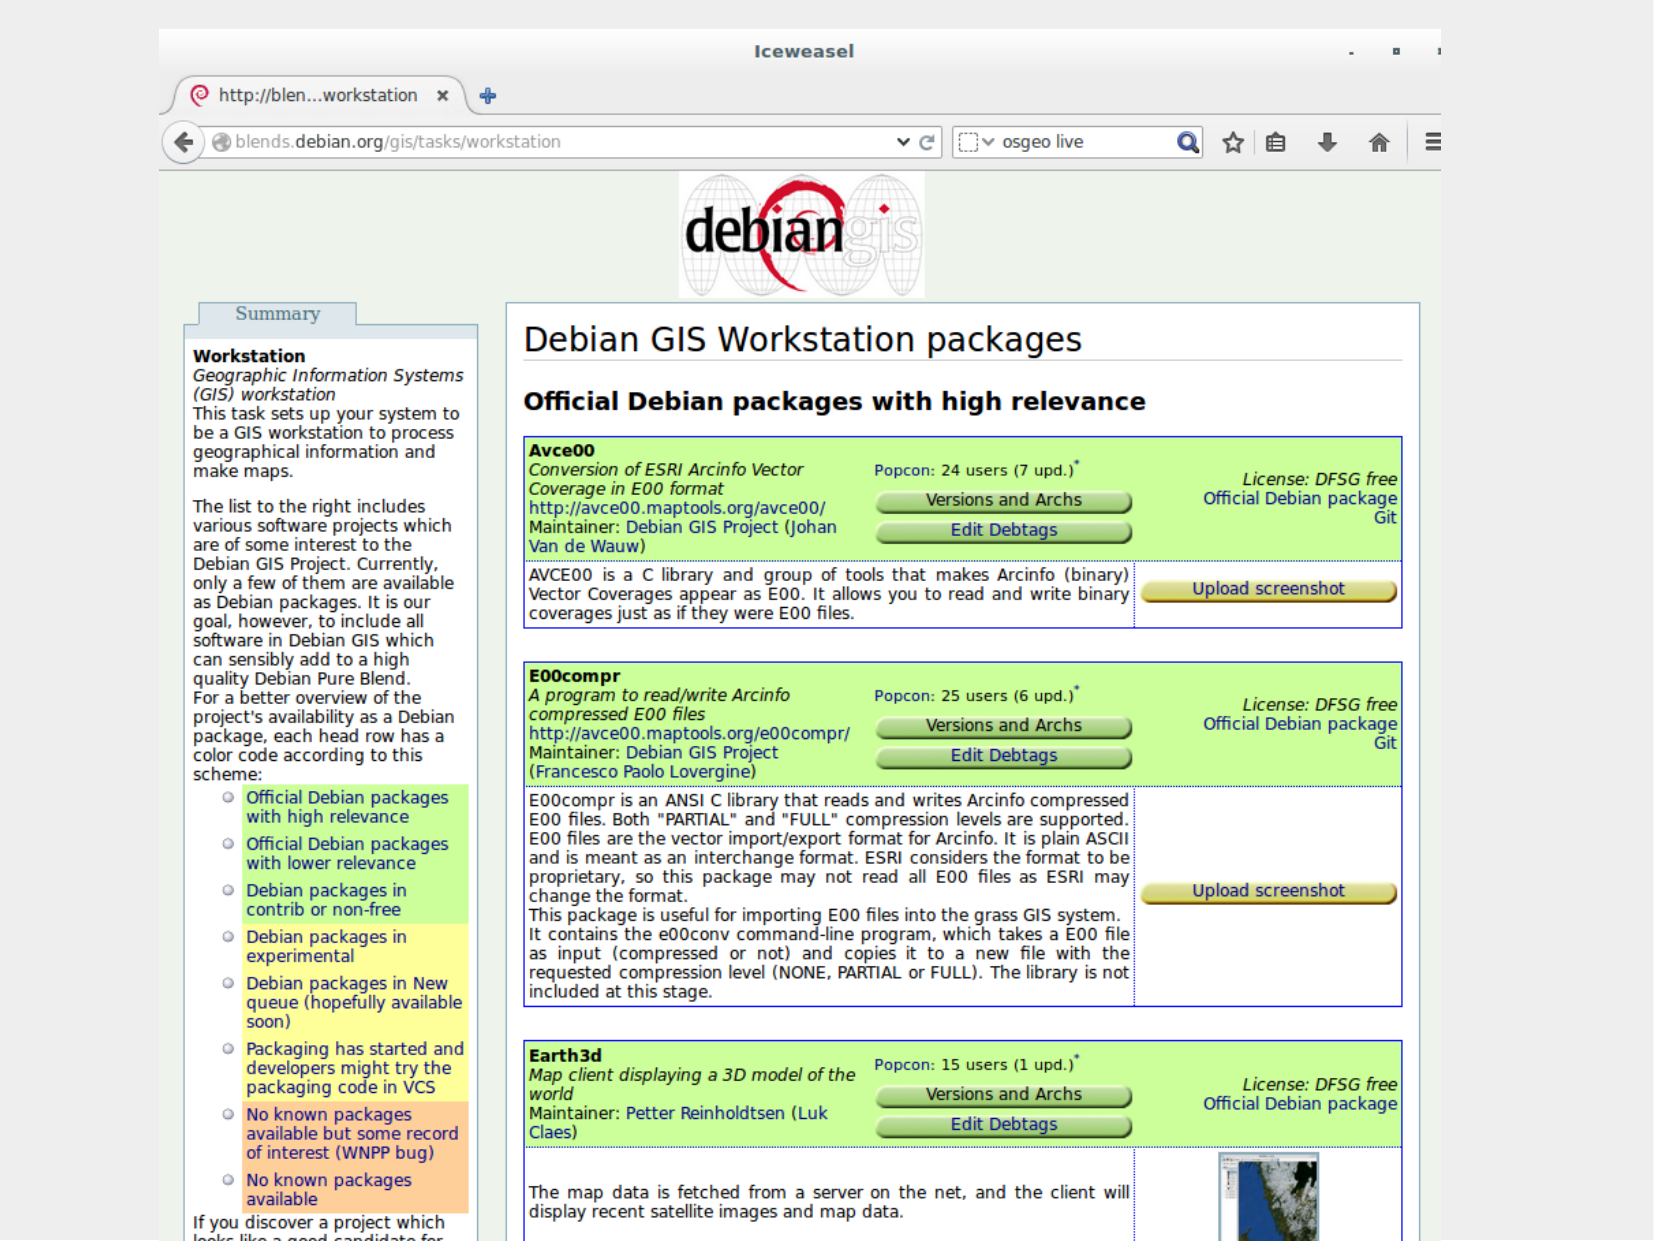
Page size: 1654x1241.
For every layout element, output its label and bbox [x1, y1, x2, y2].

picture [159, 29, 1441, 1241]
